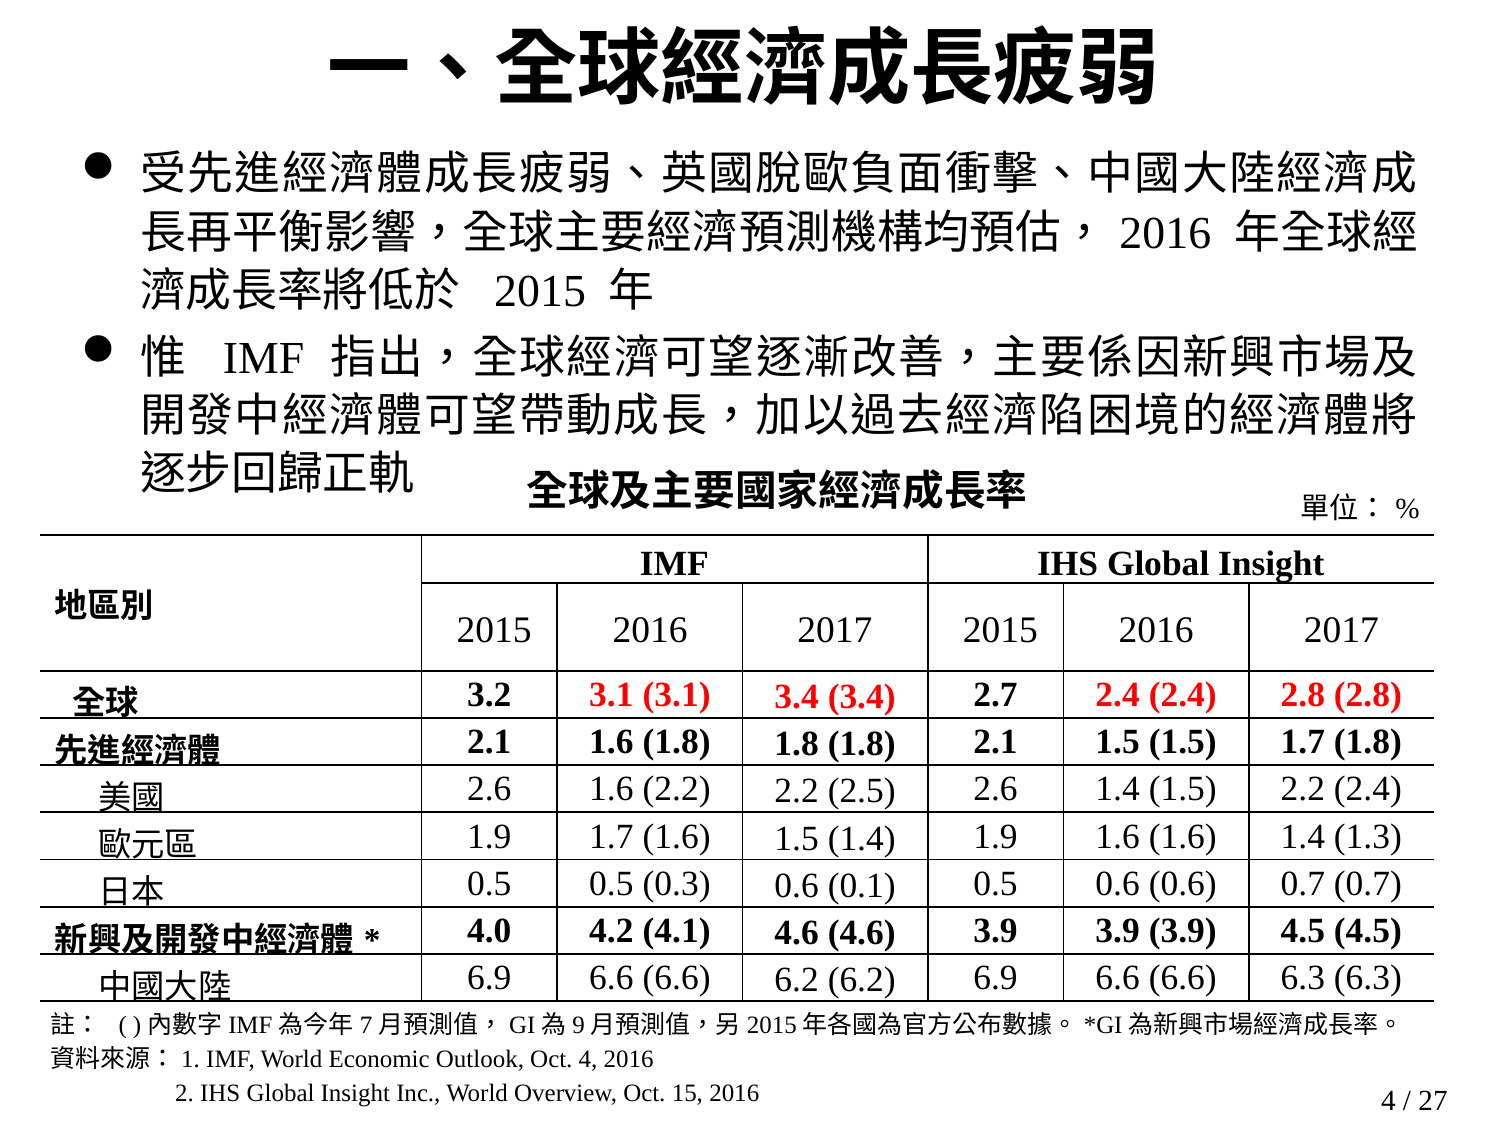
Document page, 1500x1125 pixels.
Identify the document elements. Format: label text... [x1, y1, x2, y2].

table_cell 2.8 (2.8) [1250, 672, 1434, 717]
table_cell 1.8 (1.8) [743, 719, 927, 764]
table_cell 6.6 (6.6) [1064, 955, 1248, 1000]
table_cell 2.6 [929, 766, 1063, 811]
table_cell 2.1 [422, 719, 556, 764]
table_header IHS Global Insight [929, 536, 1434, 582]
table_cell 2.1 [929, 719, 1063, 764]
table_cell 1.6 (2.2) [558, 766, 742, 811]
table_cell 2016 [558, 584, 742, 670]
table_cell 3.4 (3.4) [743, 672, 927, 717]
table_cell 4.0 [422, 908, 556, 953]
table_cell 1.7 (1.8) [1250, 719, 1434, 764]
table_cell 1.5 (1.4) [743, 813, 927, 859]
table_cell 2.6 [422, 766, 556, 811]
table_cell 美國 [106, 803, 126, 811]
table_cell 2016 [1064, 584, 1248, 670]
table_cell 1.7 (1.6) [558, 813, 742, 859]
table_cell 中國大陸 [116, 978, 125, 987]
table_cell 中國大陸 [170, 985, 192, 1000]
table_cell 0.5 [929, 860, 1063, 906]
table_header IMF [422, 536, 927, 582]
table_cell 中國大陸 [136, 974, 159, 997]
table_cell 美國 [136, 785, 159, 808]
table_cell 新興及開發中經濟體* [40, 908, 421, 953]
table_cell 2.2 (2.5) [743, 766, 927, 811]
text_box 全球及主要國家經濟成長率 [397, 456, 1157, 522]
table_cell 日本 [40, 860, 421, 906]
table_cell 2017 [743, 584, 927, 670]
text_box 註： ( )內數字IMF為今年7月預測值，GI為9月預測值，另2015年各國為官方公布數據。*GI為新興市場經濟成長率。 資料來源：1. IMF, World Economic Outlook, Oct. 4, 2016 2. IHS Global Insight Inc., World Overview, Oct. 15, 2016 [35, 1001, 1441, 1115]
table_cell 先進經濟體 [61, 751, 74, 764]
table_cell 3.2 [422, 672, 556, 717]
table_cell 中國大陸 [104, 978, 113, 987]
table_cell 全球 [40, 672, 421, 717]
table_cell 6.3 (6.3) [1250, 955, 1434, 1000]
table_cell 中國大陸 [40, 955, 421, 1000]
table_cell 2015 [422, 584, 556, 670]
table_cell 4.2 (4.1) [558, 908, 742, 953]
table_cell 1.4 (1.5) [1064, 766, 1248, 811]
table_header 地區別 [40, 536, 421, 670]
table_cell 2015 [929, 584, 1063, 670]
table_cell 先進經濟體 [40, 719, 421, 764]
table_cell 1.9 [929, 813, 1063, 859]
table_cell 1.5 (1.5) [1064, 719, 1248, 764]
table_cell 1.6 (1.6) [1064, 813, 1248, 859]
table_cell 1.6 (1.8) [558, 719, 742, 764]
table_cell 3.9 (3.9) [1064, 908, 1248, 953]
table_cell 0.7 (0.7) [1250, 860, 1434, 906]
text_box 單位：% [1260, 481, 1442, 532]
table_cell 6.9 [422, 955, 556, 1000]
table_cell 0.5 (0.3) [558, 860, 742, 906]
text_box 一、全球經濟成長疲弱 [17, 7, 1471, 138]
table_cell 0.6 (0.1) [743, 860, 927, 906]
text_box 受先進經濟體成長疲弱、英國脫歐負面衝擊、中國大陸經濟成長再平衡影響，全球主要經濟預測機構均預估，2016 年全球經濟成長率將低於 2015 年 惟 IMF 指出，全球經濟可望逐漸改善，主要係因新興市場及開發中經濟體可望帶動成長，加以過去經濟陷困境的經濟體將逐步回歸正軌 [54, 138, 1434, 386]
table_cell 美國 [40, 766, 421, 811]
table_cell 2017 [1250, 584, 1434, 670]
table_cell 4.6 (4.6) [743, 908, 927, 953]
table_cell 歐元區 [40, 813, 421, 859]
table_cell 1.4 (1.3) [1250, 813, 1434, 859]
table_cell 2.4 (2.4) [1064, 672, 1248, 717]
table_cell 6.6 (6.6) [558, 955, 742, 1000]
table_cell 6.9 [929, 955, 1063, 1000]
table_cell 4.5 (4.5) [1250, 908, 1434, 953]
table_cell 0.5 [422, 860, 556, 906]
table_cell 6.2 (6.2) [743, 955, 927, 1000]
table_cell 2.7 [929, 672, 1063, 717]
table_cell 1.9 [422, 813, 556, 859]
table_cell 0.6 (0.6) [1064, 860, 1248, 906]
table_cell 2.2 (2.4) [1250, 766, 1434, 811]
table_cell 3.1 (3.1) [558, 672, 742, 717]
table_cell 3.9 [929, 908, 1063, 953]
